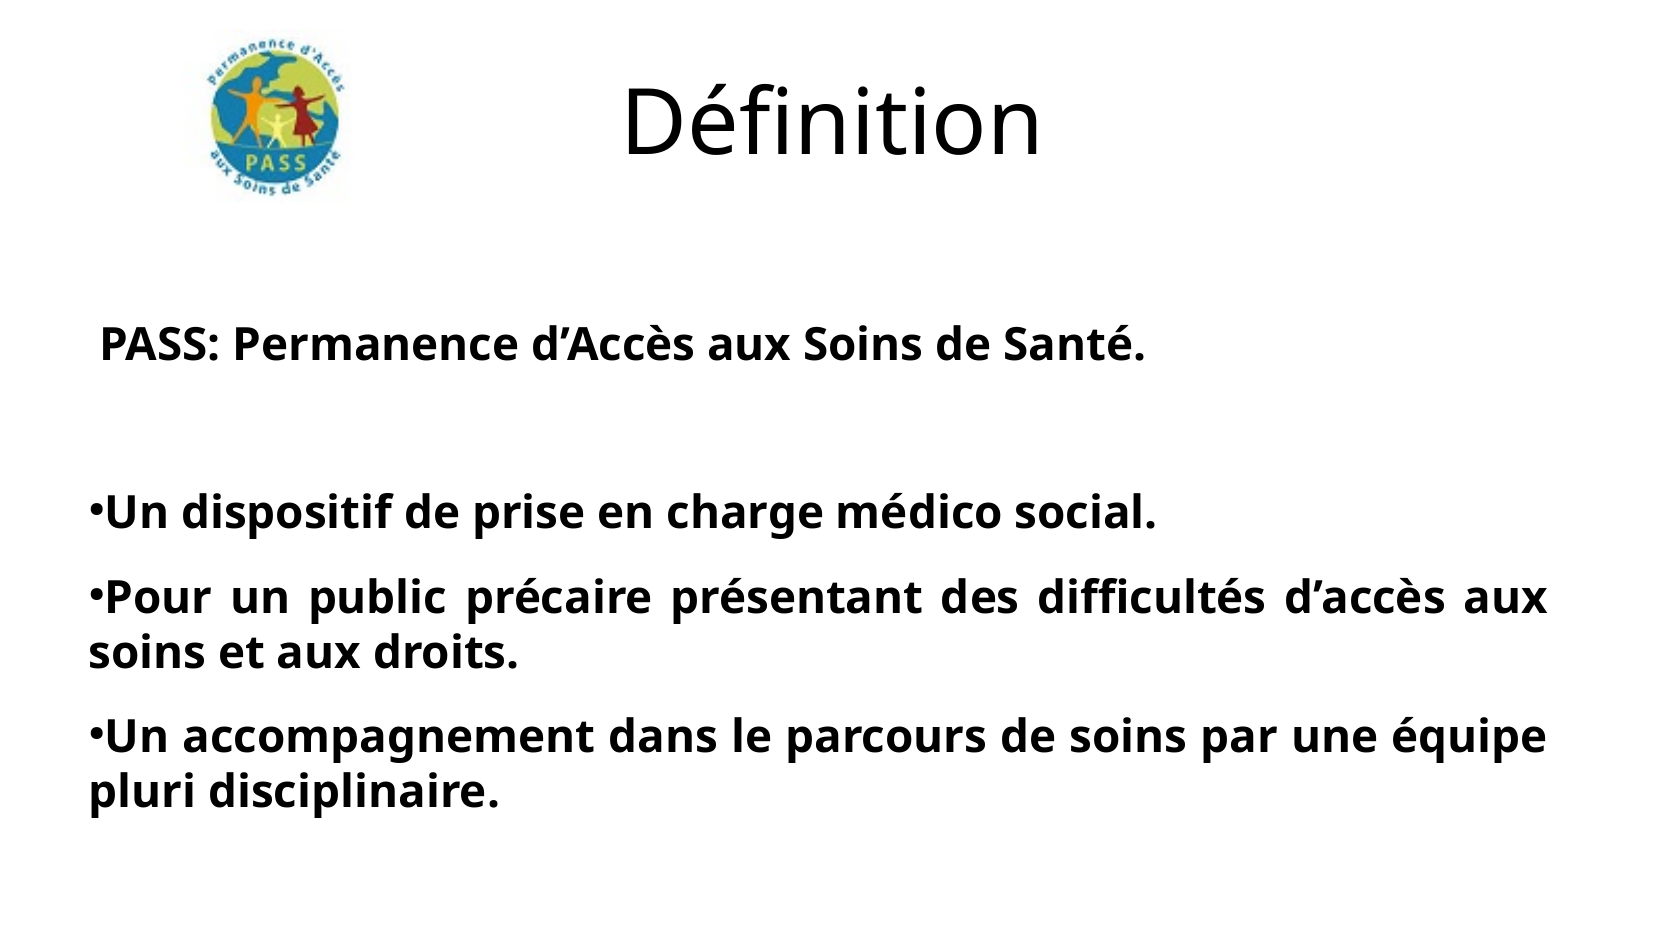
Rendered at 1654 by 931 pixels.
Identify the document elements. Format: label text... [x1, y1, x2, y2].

title Définition [88, 29, 1577, 207]
picture [118, 29, 443, 205]
subtitle PASS: Permanence d’Accès aux Soins de Santé. Un dispositif de prise en charge médico social. Pour un public précaire présentant des difficultés d’accès aux soins et aux droits. Un accompagnement dans le parcours de soins par une équipe pluri disciplinaire. [88, 236, 1580, 896]
